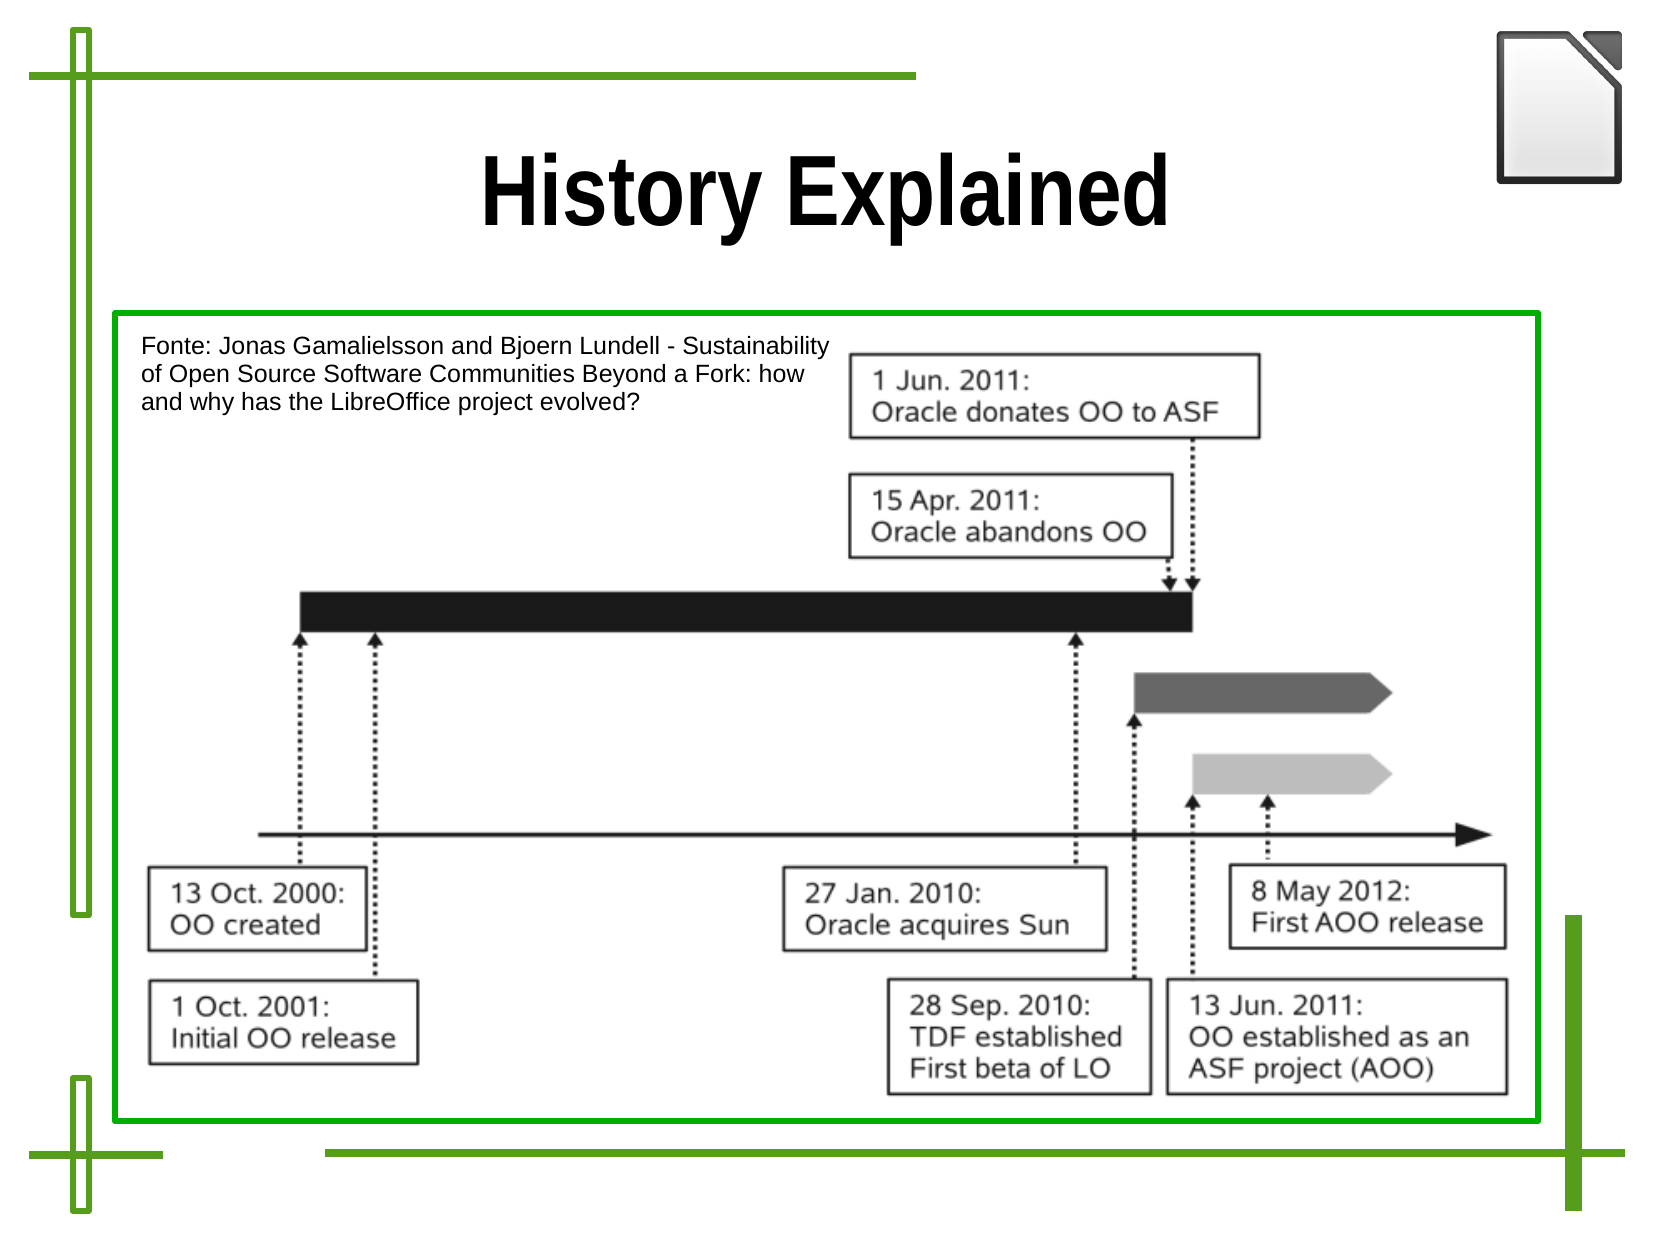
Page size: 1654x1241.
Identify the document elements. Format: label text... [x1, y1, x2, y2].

text_box Fonte: Jonas Gamalielsson and Bjoern Lundell - Sustainability of Open Source Software Communities Beyond a Fork: how and why has the LibreOffice project evolved? [126, 324, 857, 425]
picture [1494, 29, 1624, 186]
picture [118, 315, 1536, 1119]
title History Explained [118, 118, 1536, 260]
